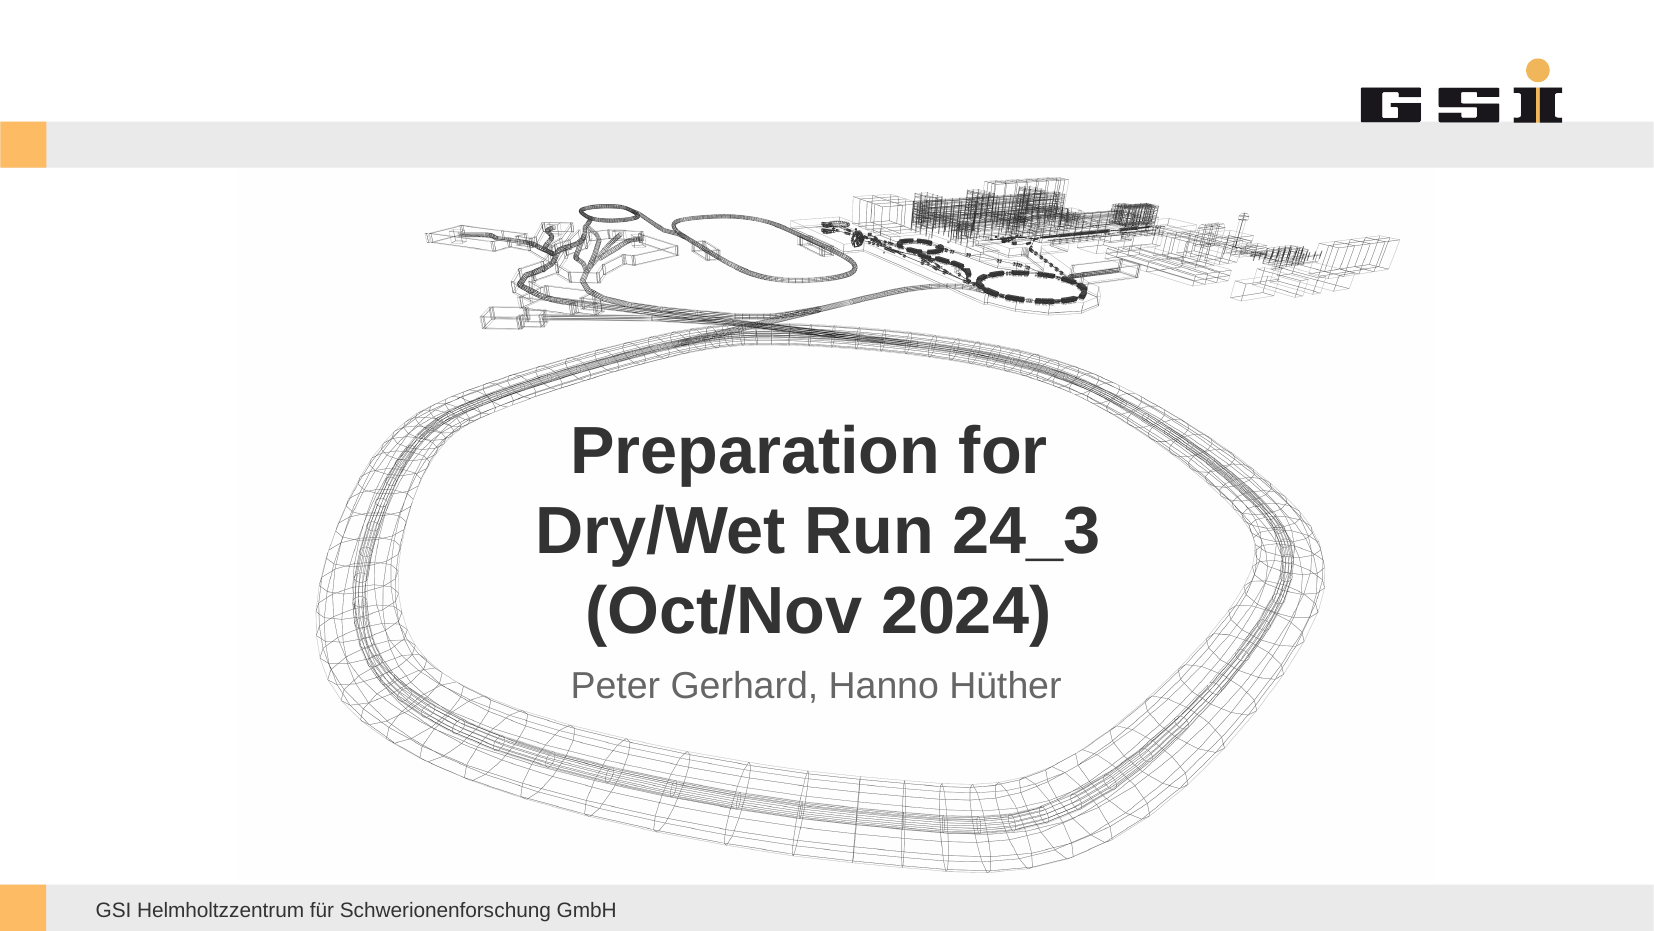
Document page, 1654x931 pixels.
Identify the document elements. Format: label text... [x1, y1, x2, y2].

picture [237, 168, 1435, 881]
title Preparation for Dry/Wet Run 24_3 (Oct/Nov 2024) [246, 548, 1390, 654]
subtitle Peter Gerhard, Hanno Hüther [253, 653, 1379, 721]
picture [1359, 56, 1564, 125]
